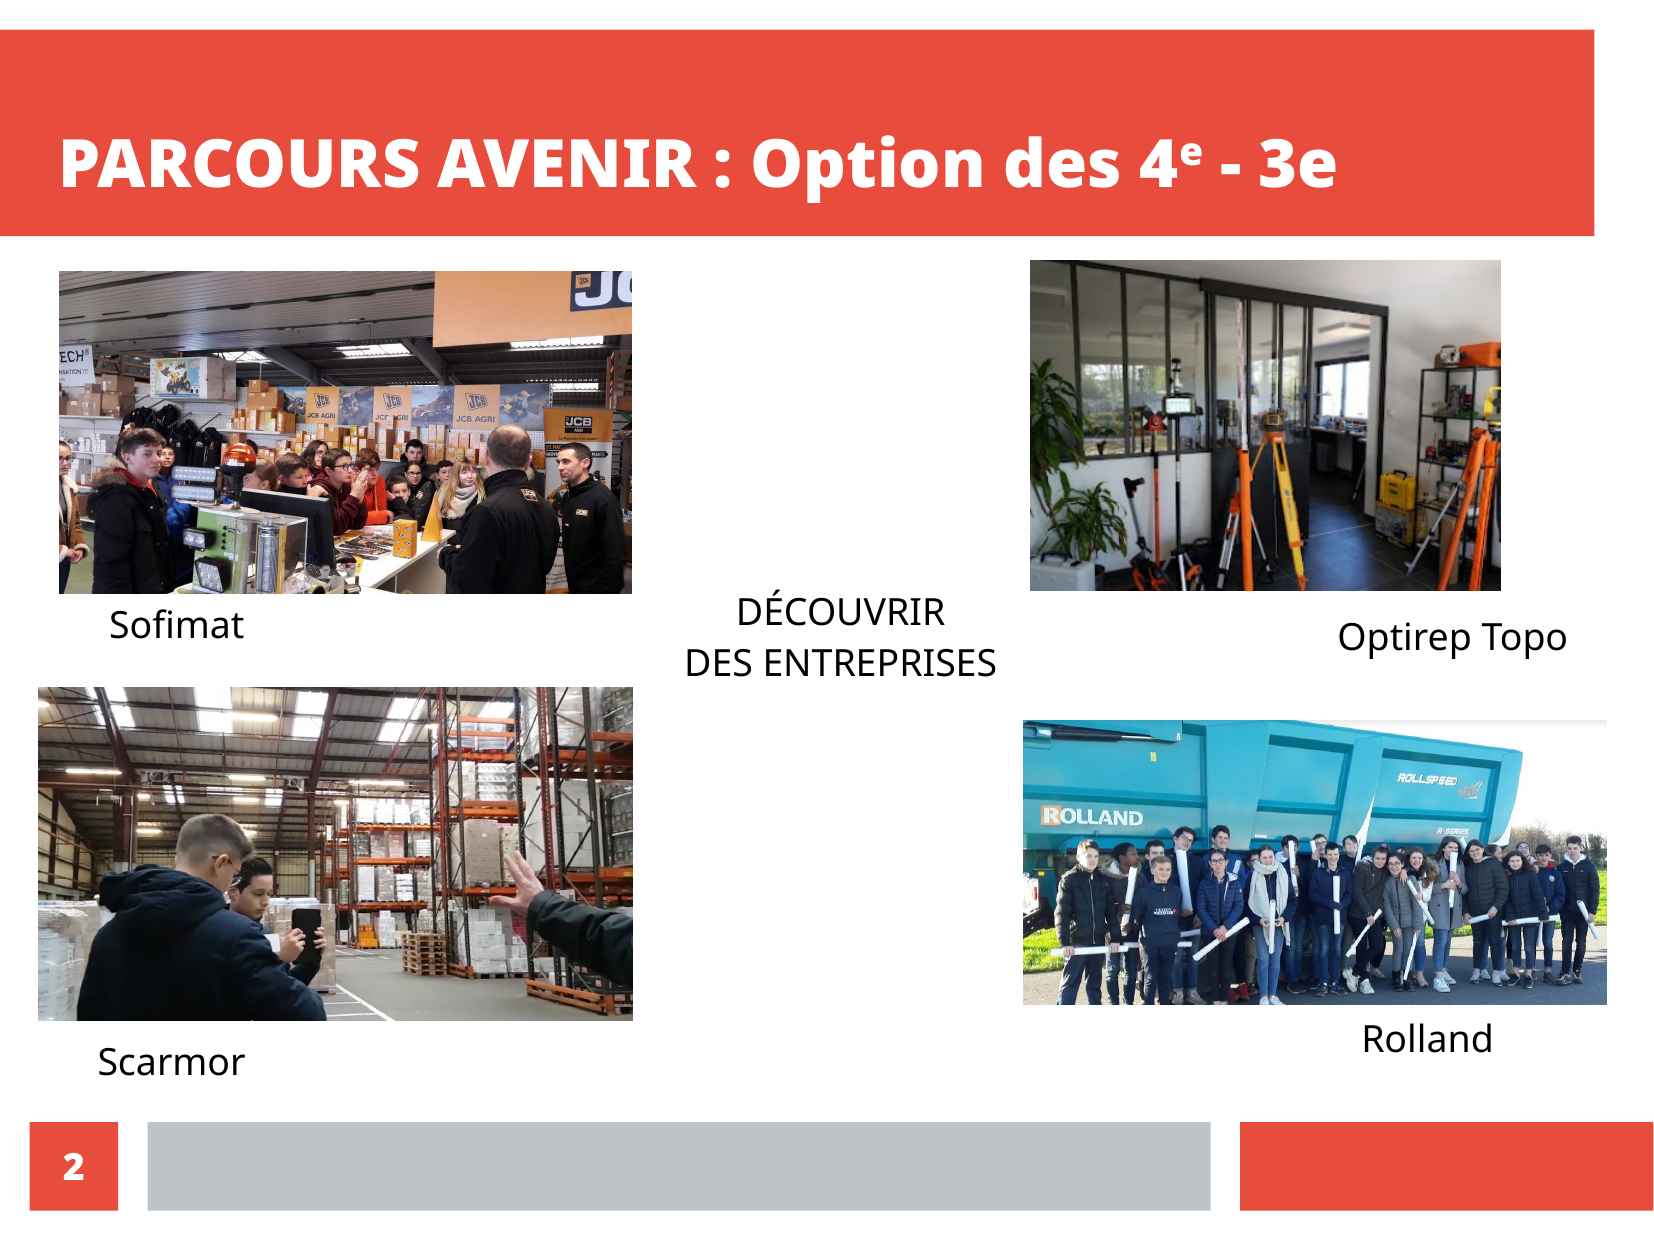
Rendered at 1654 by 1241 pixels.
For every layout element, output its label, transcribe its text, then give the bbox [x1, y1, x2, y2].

text_box Optirep Topo [1322, 603, 1595, 662]
text_box DÉCOUVRIR DES ENTREPRISES [632, 578, 1059, 750]
text_box Rolland [1346, 1004, 1619, 1063]
text_box Sofimat [94, 591, 296, 650]
picture [1087, 794, 1102, 800]
title PARCOURS AVENIR : Option des 4e - 3e [59, 59, 1595, 207]
picture [38, 687, 633, 1021]
picture [59, 271, 632, 594]
picture [1023, 720, 1607, 1005]
picture [1030, 260, 1501, 591]
text_box Scarmor [82, 1028, 355, 1087]
